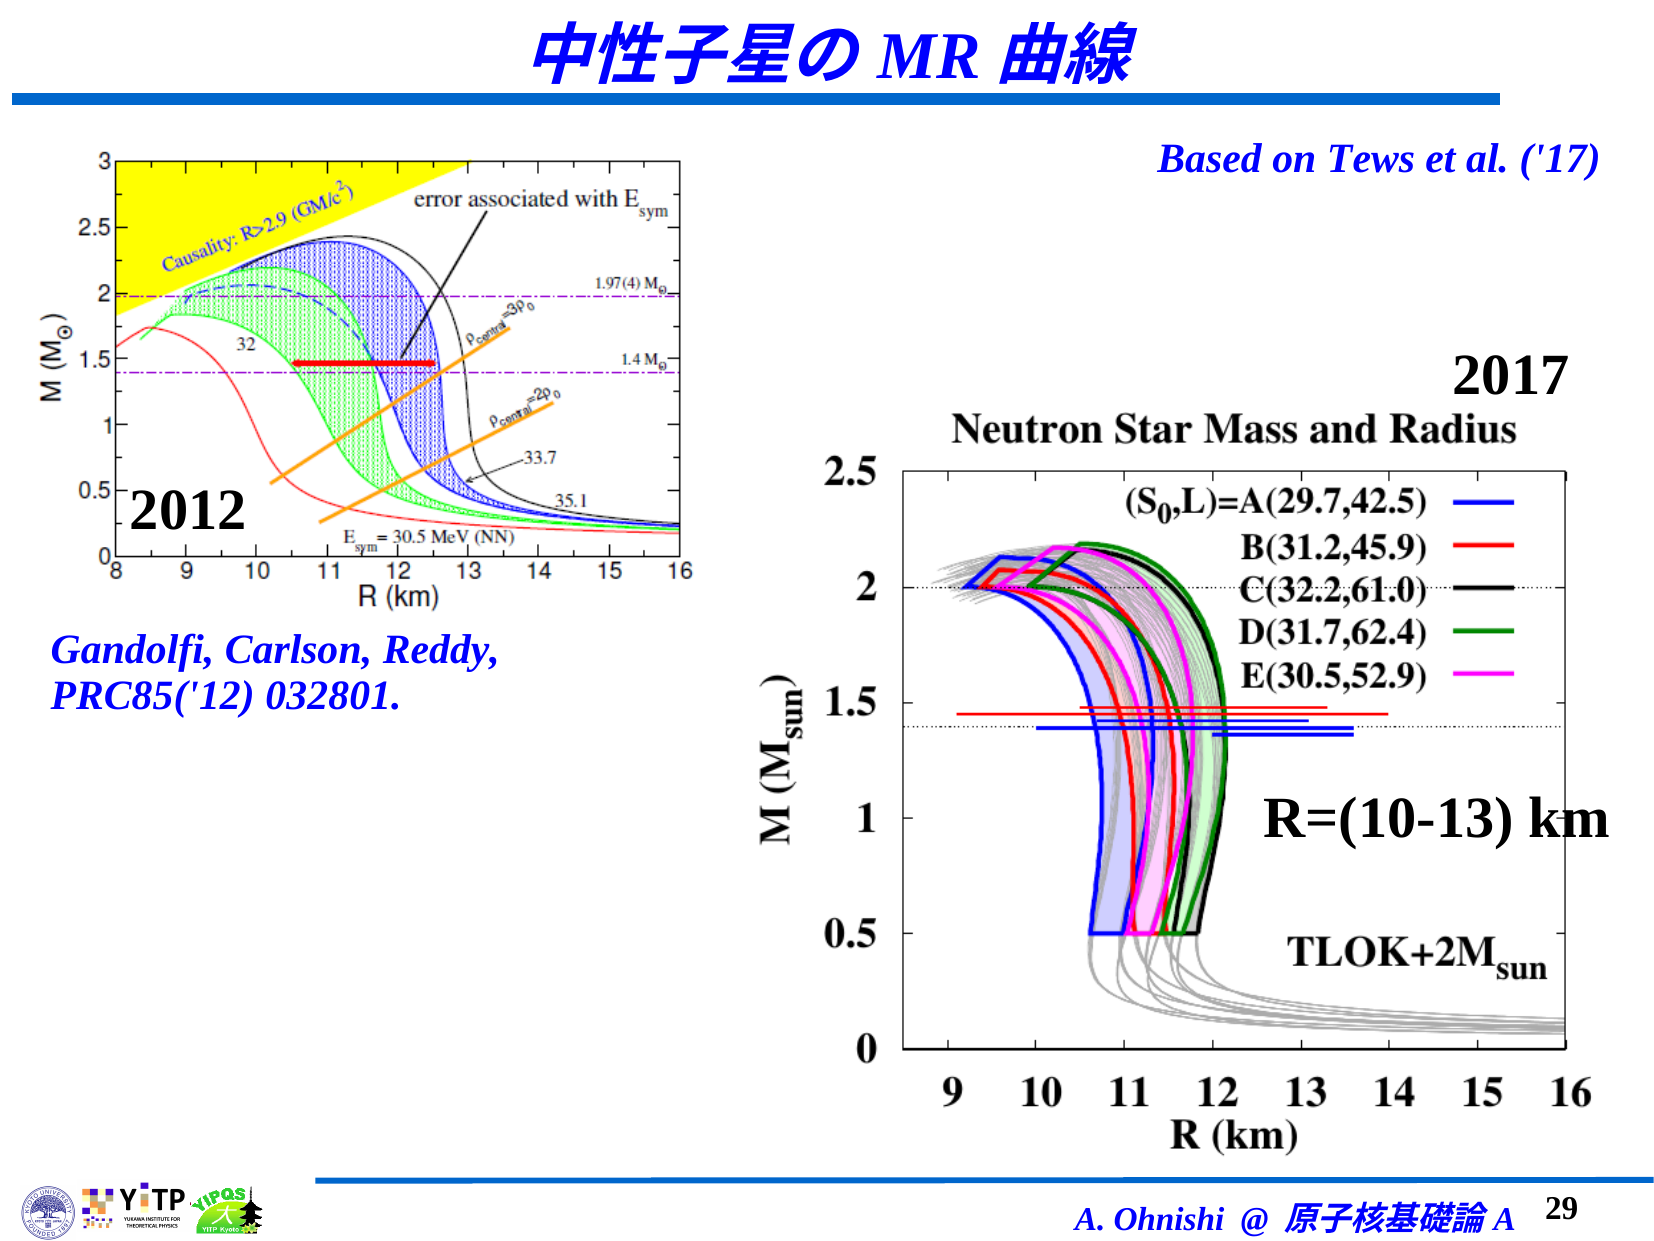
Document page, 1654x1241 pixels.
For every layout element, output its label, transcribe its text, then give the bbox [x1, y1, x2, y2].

text_box Based on Tews et al. ('17) [1157, 134, 1619, 201]
picture [729, 411, 1595, 1158]
text_box 2012 [129, 477, 248, 544]
text_box 2017 [1452, 342, 1583, 409]
text_box R=(10-13) km [1263, 785, 1642, 851]
picture [22, 145, 705, 615]
picture [20, 1185, 76, 1241]
title 中性子星のMR曲線 [0, 0, 1654, 99]
text_box Gandolfi, Carlson, Reddy, PRC85('12) 032801. [50, 625, 603, 720]
picture [77, 1179, 263, 1234]
